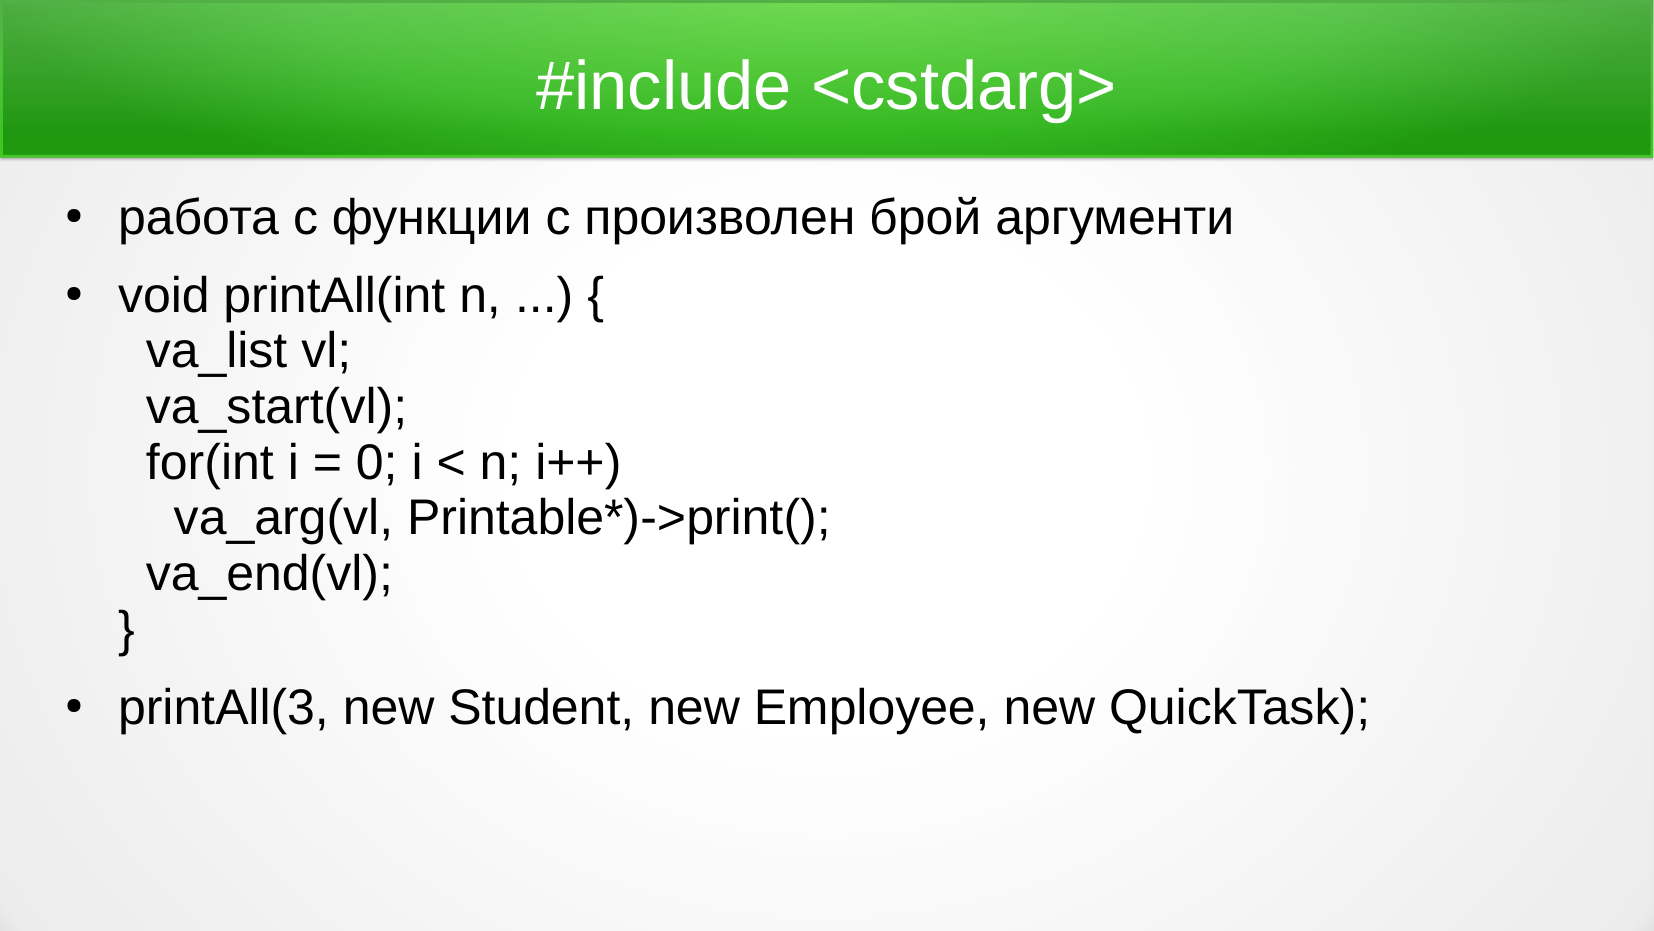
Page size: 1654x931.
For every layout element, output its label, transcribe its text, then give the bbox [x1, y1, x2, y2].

title #include <cstdarg> [82, 37, 1571, 135]
list работа с функции с произволен брой аргументи void printAll(int n, ...) { va_list vl; va_start(vl); for(int i = 0; i < n; i++) va_arg(vl, Printable*)->print(); va_end(vl); } printAll(3, new Student, new Employee, new QuickTask); [47, 188, 1595, 886]
